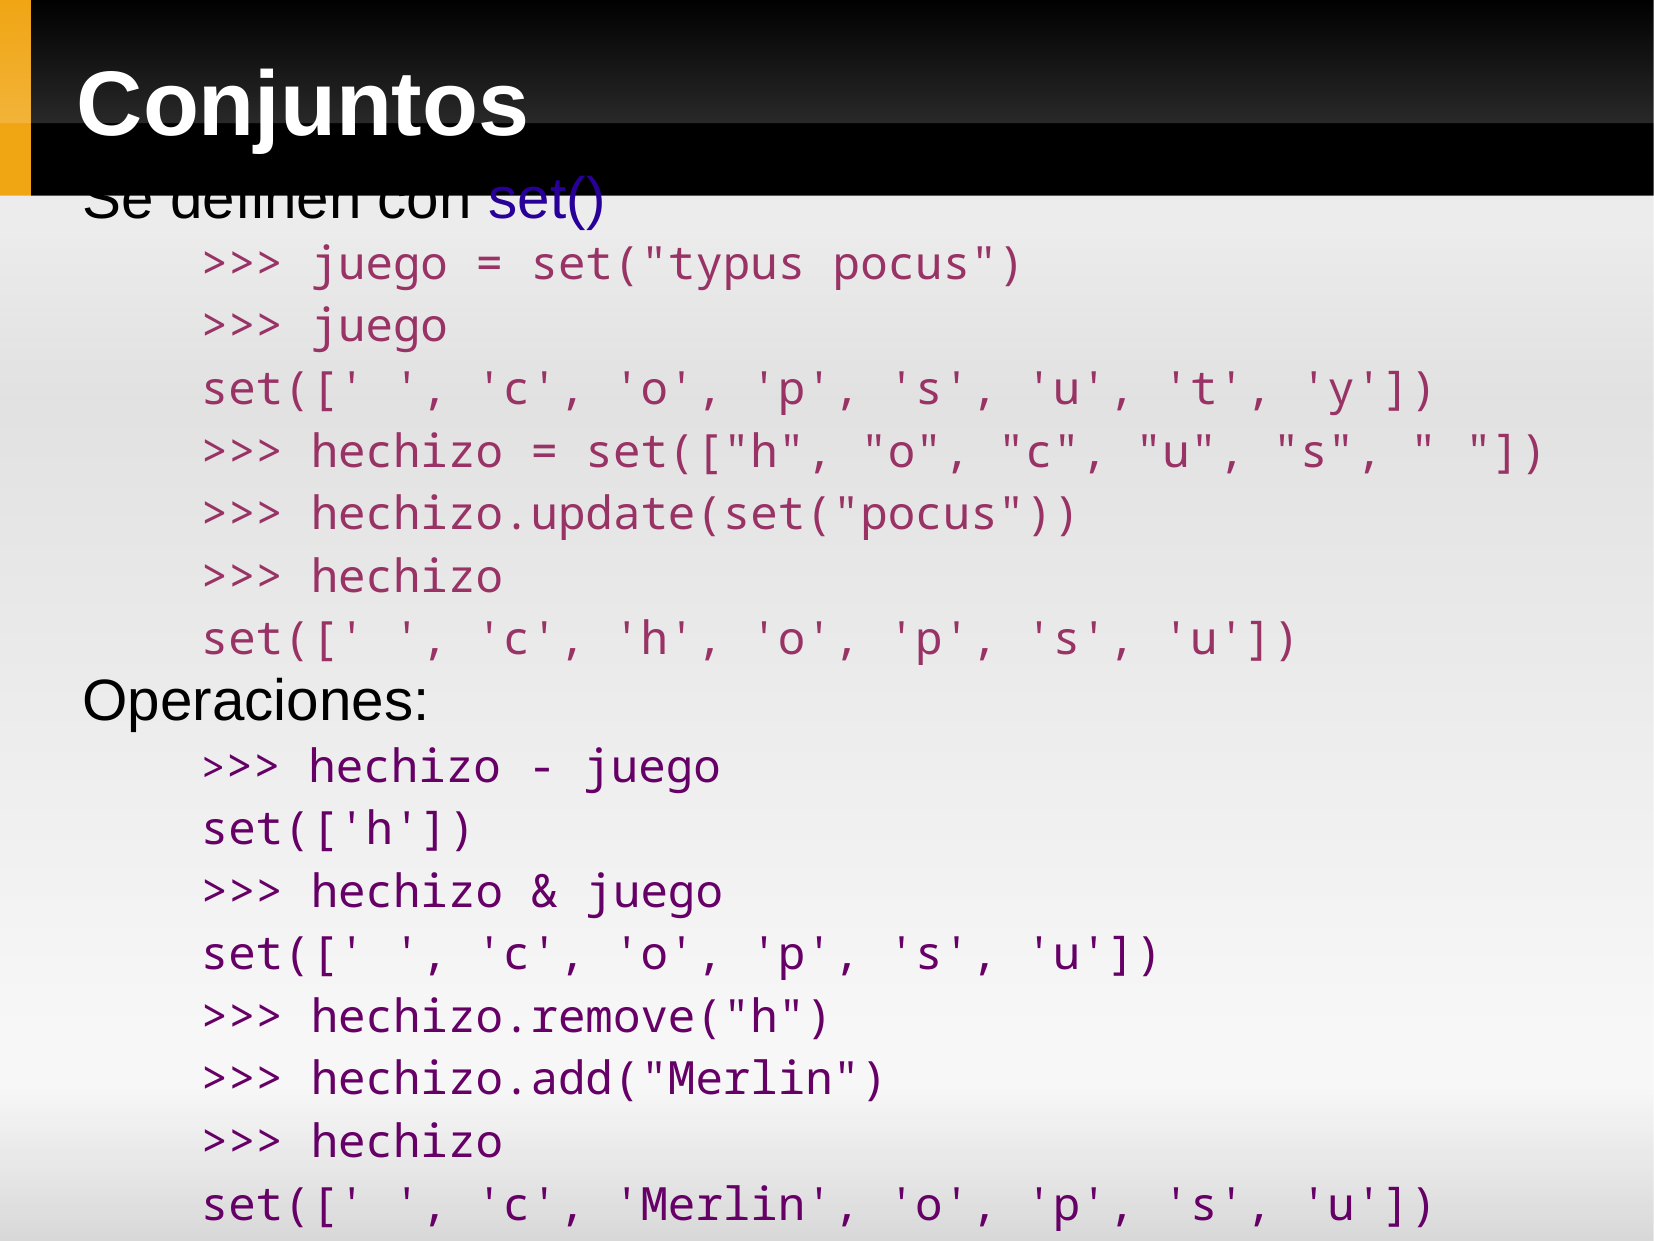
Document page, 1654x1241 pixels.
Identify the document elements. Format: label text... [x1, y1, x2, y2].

title Conjuntos [76, 7, 1565, 200]
subtitle Se definen con set() >>> juego = set("typus pocus") >>> juego set([' ', 'c', 'o', 'p', 's', 'u', 't', 'y']) >>> hechizo = set(["h", "o", "c", "u", "s", " "]) >>> hechizo.update(set("pocus")) >>> hechizo set([' ', 'c', 'h', 'o', 'p', 's', 'u']) Operaciones: >>> hechizo - juego set(['h']) >>> hechizo & juego set([' ', 'c', 'o', 'p', 's', 'u']) >>> hechizo.remove("h") >>> hechizo.add("Merlin") >>> hechizo set([' ', 'c', 'Merlin', 'o', 'p', 's', 'u']) [82, 213, 1625, 1186]
picture [0, 0, 1654, 1241]
